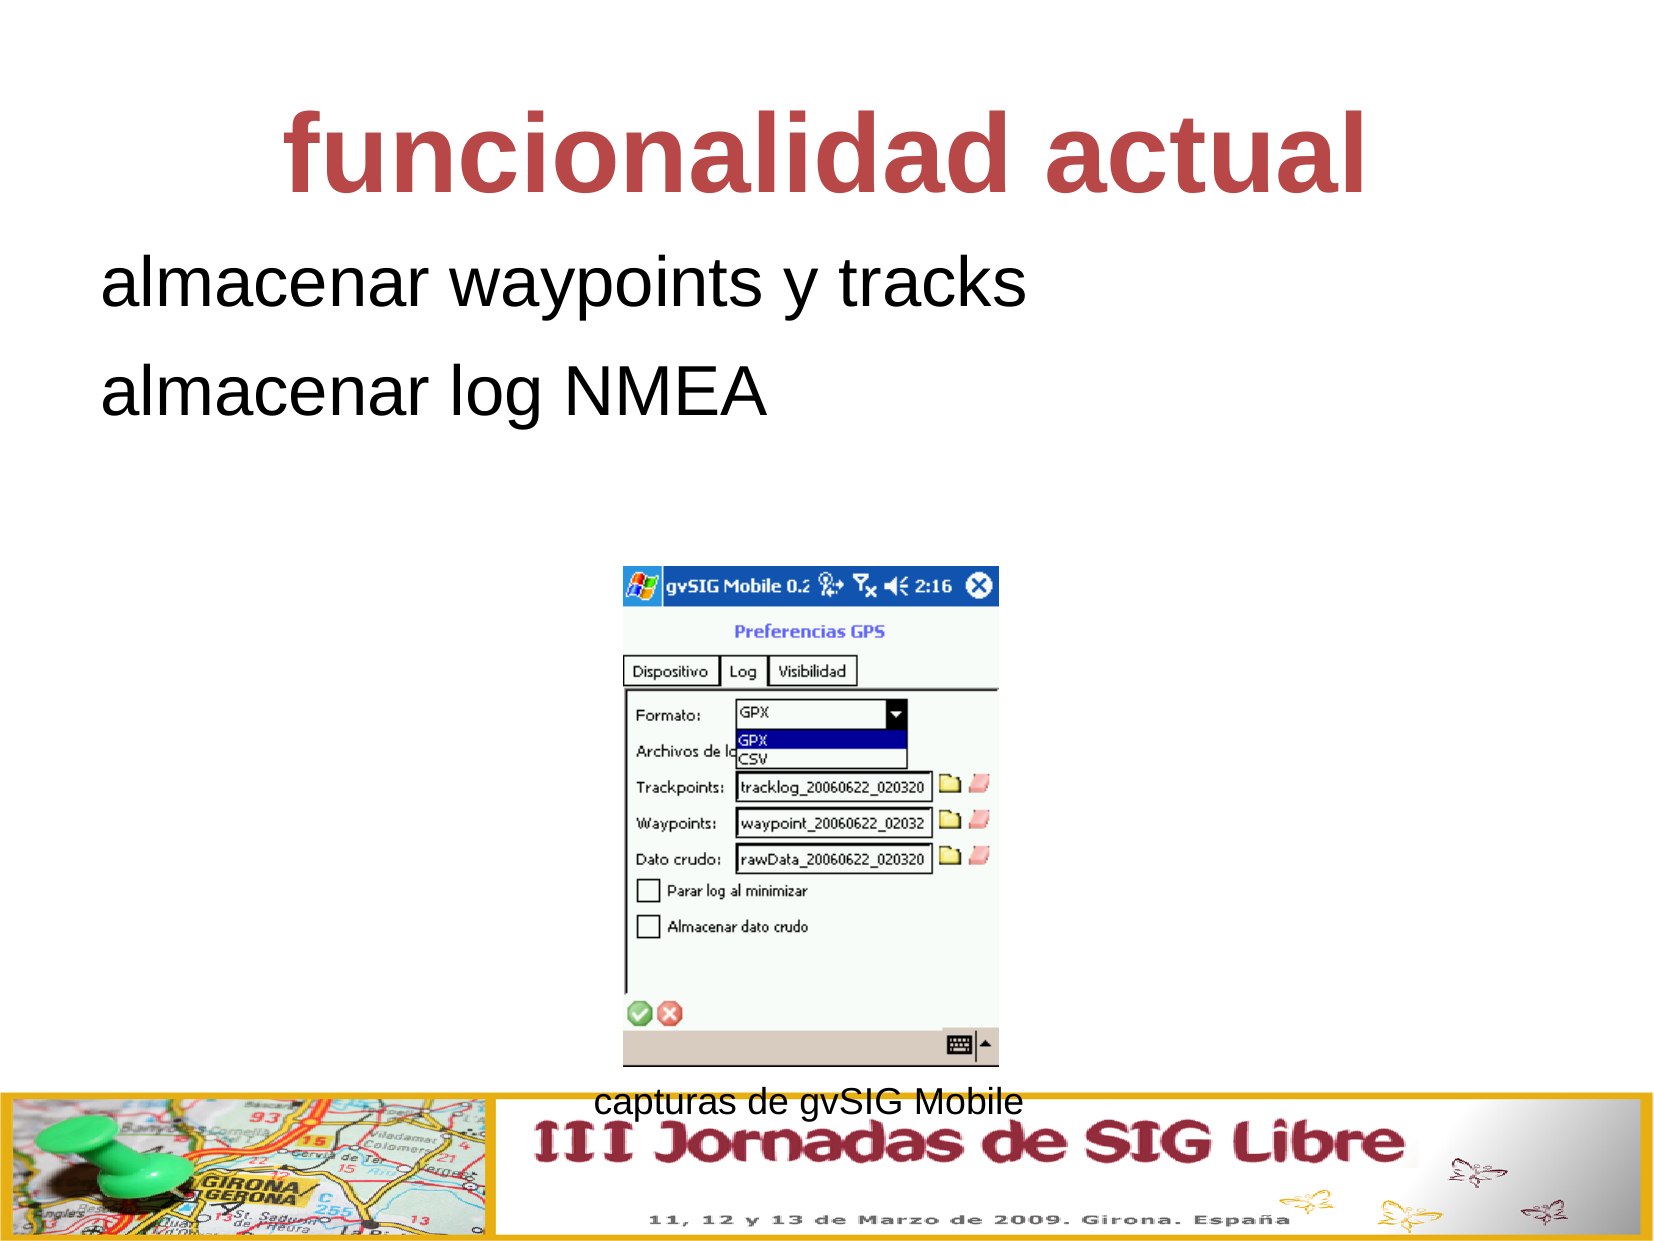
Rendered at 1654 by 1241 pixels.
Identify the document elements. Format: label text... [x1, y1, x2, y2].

picture [623, 566, 999, 1067]
list almacenar waypoints y tracks almacenar log NMEA [82, 242, 1571, 1062]
text_box capturas de gvSIG Mobile [578, 1073, 1040, 1135]
picture [0, 1092, 1654, 1241]
title funcionalidad actual [82, 49, 1571, 242]
